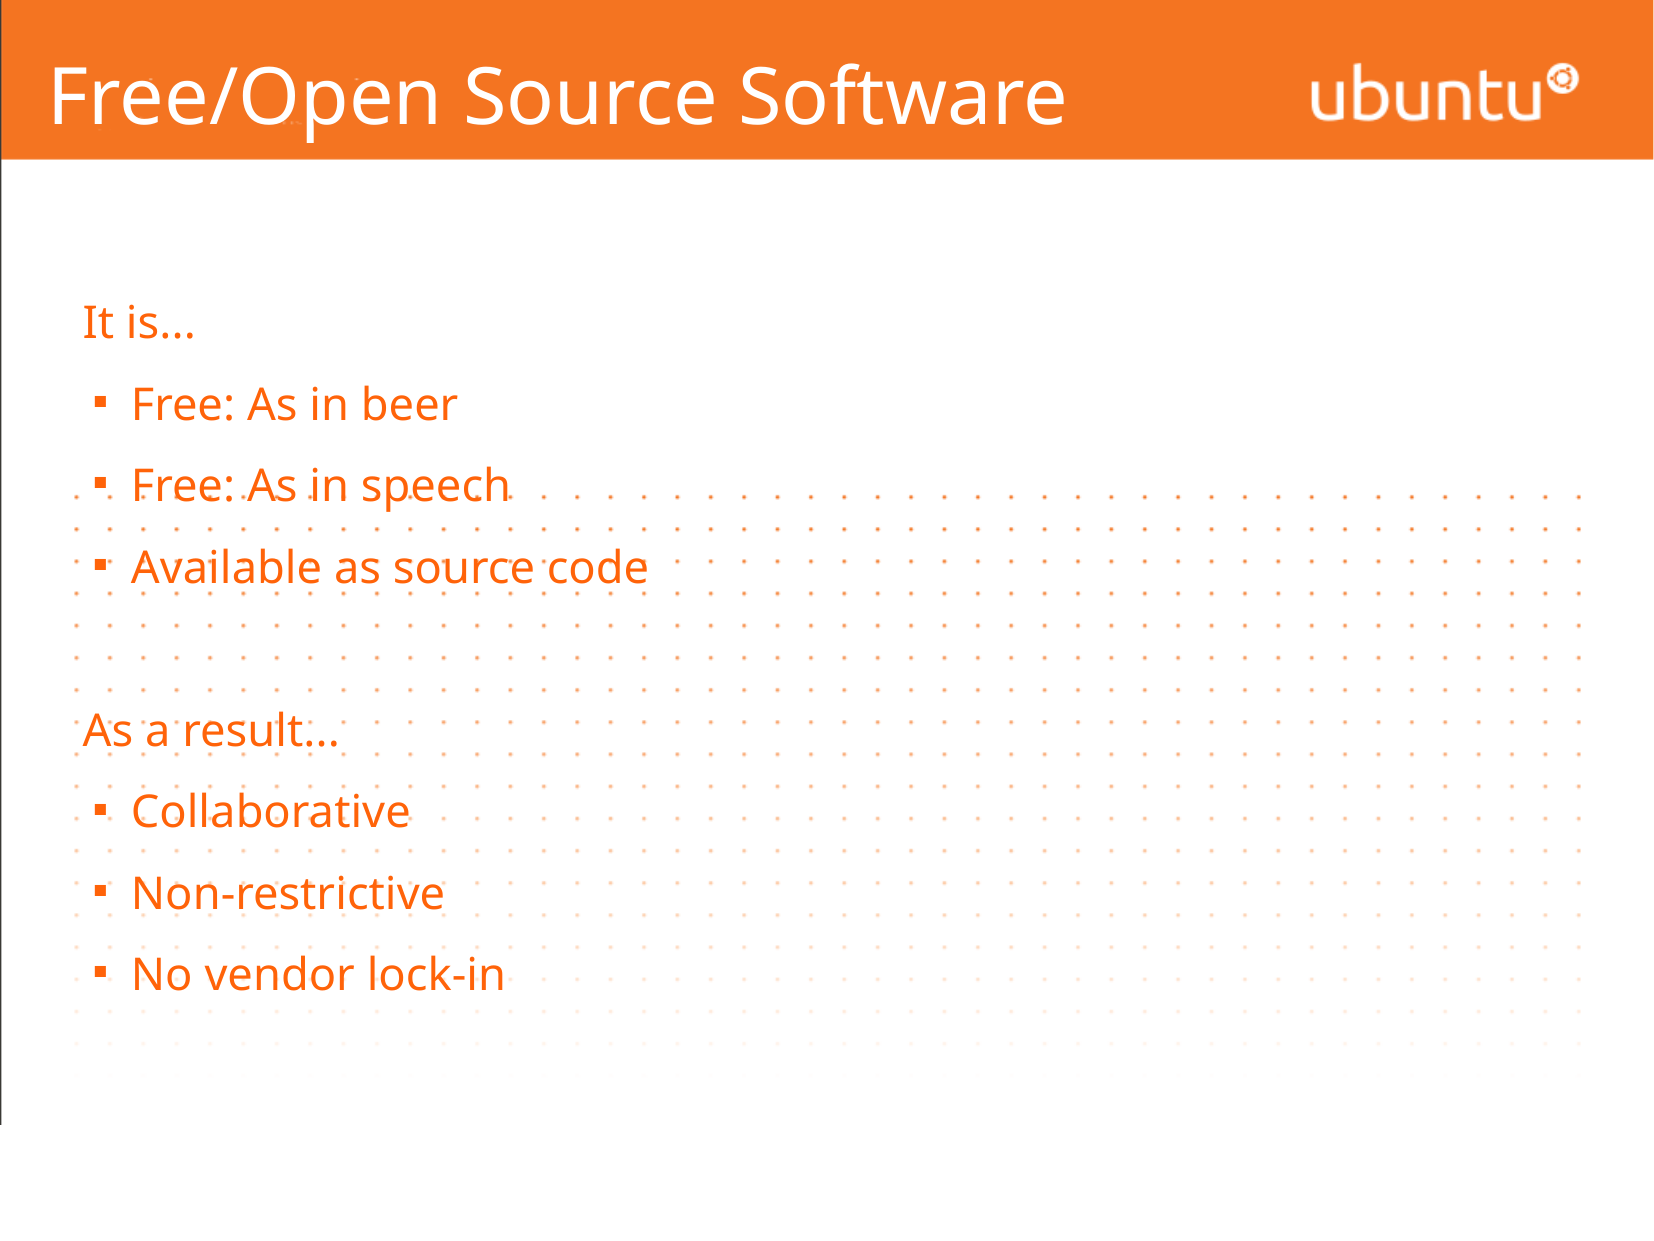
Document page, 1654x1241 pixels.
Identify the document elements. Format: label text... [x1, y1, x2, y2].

picture [0, 0, 1654, 1125]
title Free/Open Source Software [47, 29, 1276, 158]
list It is... Free: As in beer Free: As in speech Available as source code As a result... Collaborative Non-restrictive No vendor lock-in [82, 290, 1571, 1010]
